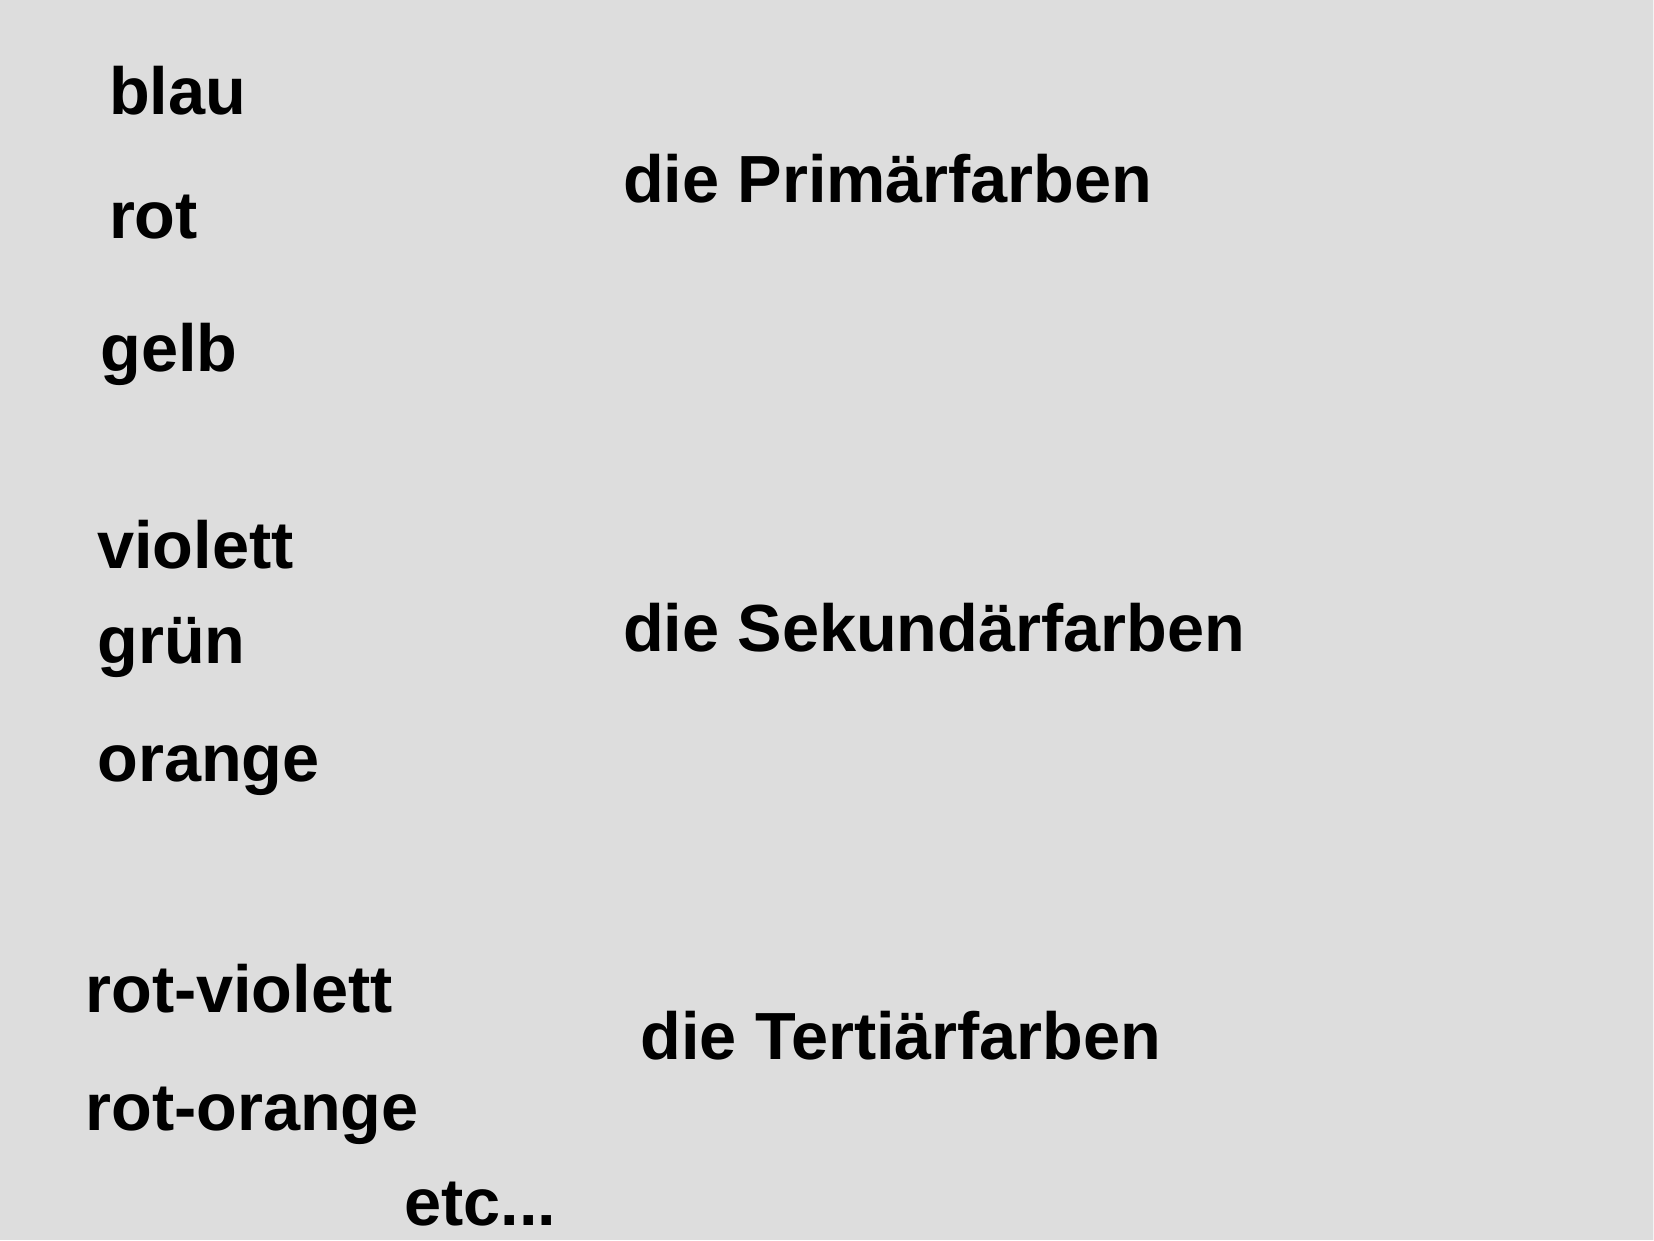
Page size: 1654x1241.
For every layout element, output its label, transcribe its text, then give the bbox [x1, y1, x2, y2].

text_box gelb [85, 303, 275, 393]
text_box grün [82, 595, 319, 686]
text_box rot [94, 170, 284, 260]
text_box blau [94, 47, 284, 170]
text_box rot-violett [70, 944, 508, 1035]
text_box etc... [389, 1157, 591, 1241]
text_box die Tertiärfarben [625, 992, 1382, 1082]
text_box rot-orange [70, 1062, 508, 1153]
text_box violett [82, 500, 319, 591]
text_box orange [82, 713, 343, 804]
text_box die Primärfarben [608, 134, 1258, 225]
text_box die Sekundärfarben [608, 583, 1388, 674]
